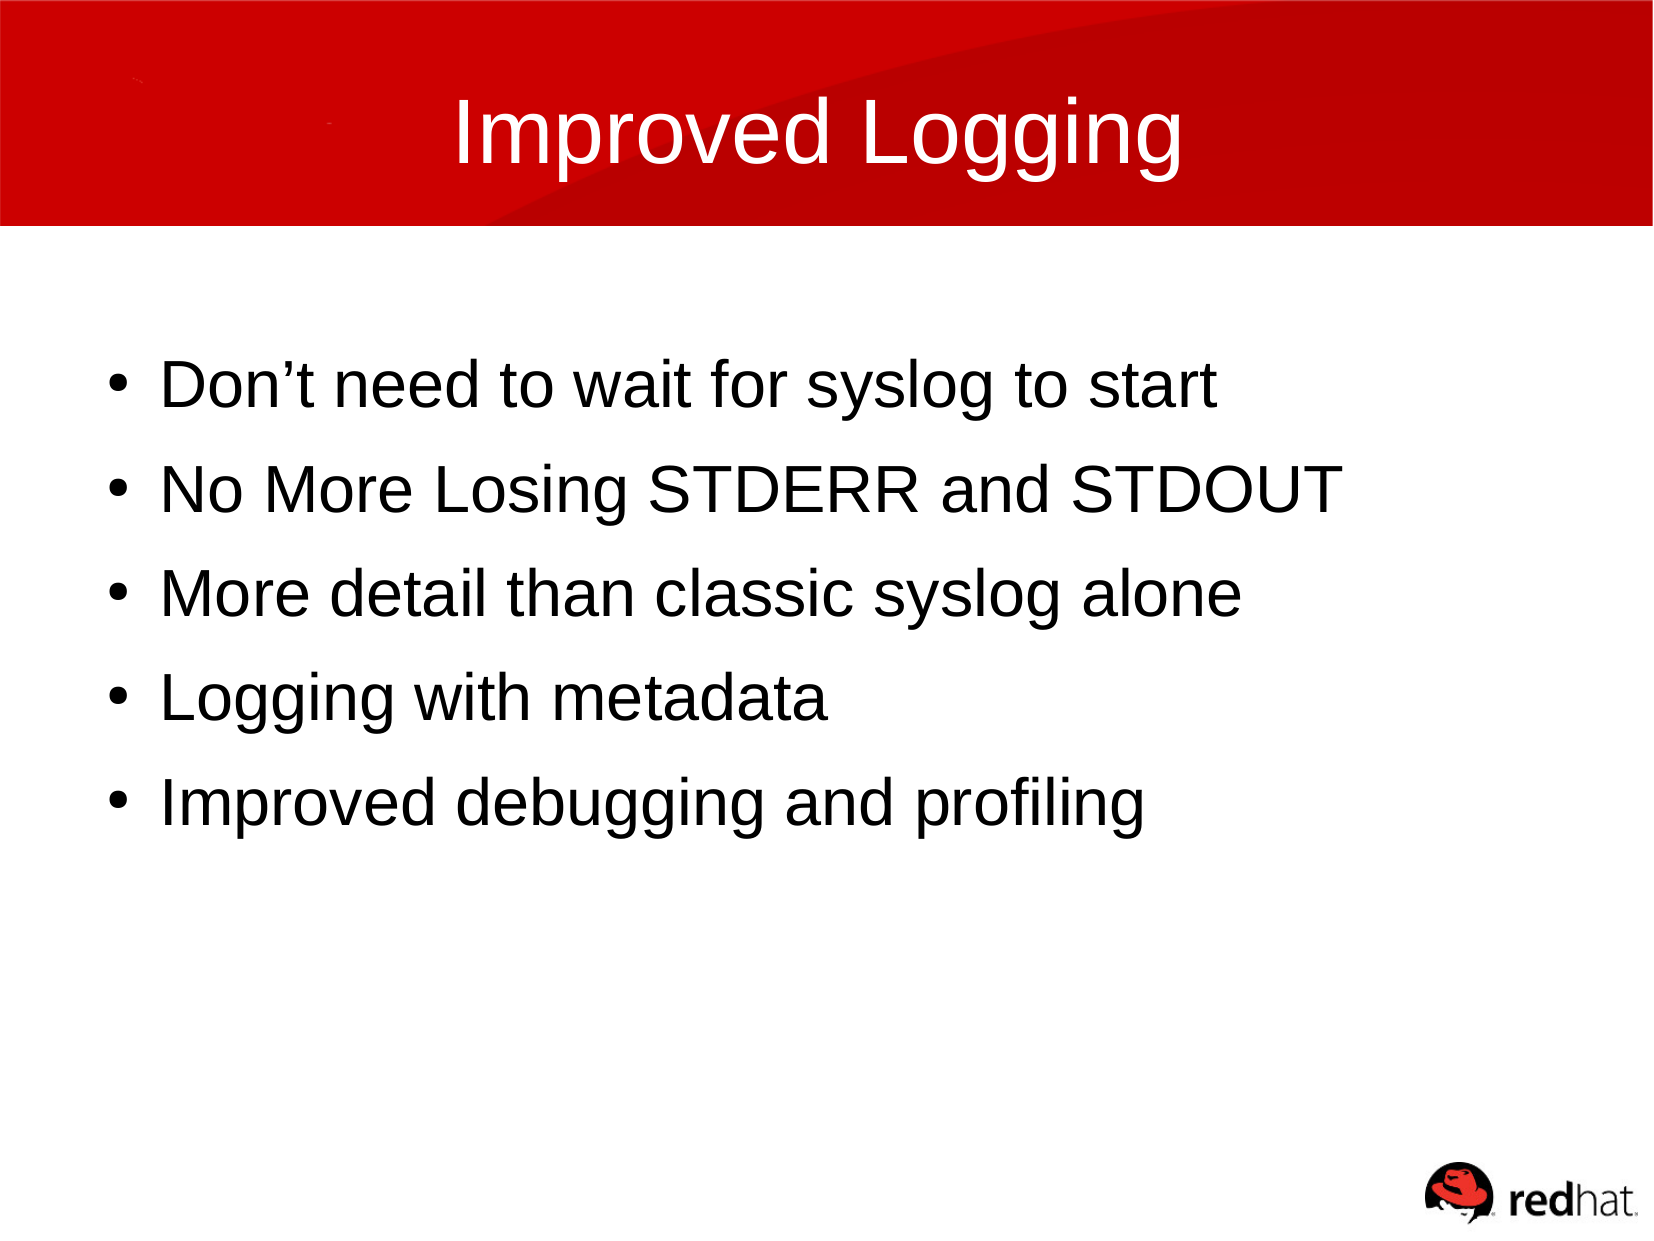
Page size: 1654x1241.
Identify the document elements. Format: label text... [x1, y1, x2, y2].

list Don’t need to wait for syslog to start No More Losing STDERR and STDOUT More detail than classic syslog alone Logging with metadata Improved debugging and profiling [88, 243, 1577, 1037]
title Improved Logging [75, 37, 1564, 226]
picture [1425, 1162, 1638, 1232]
picture [0, 0, 1653, 226]
